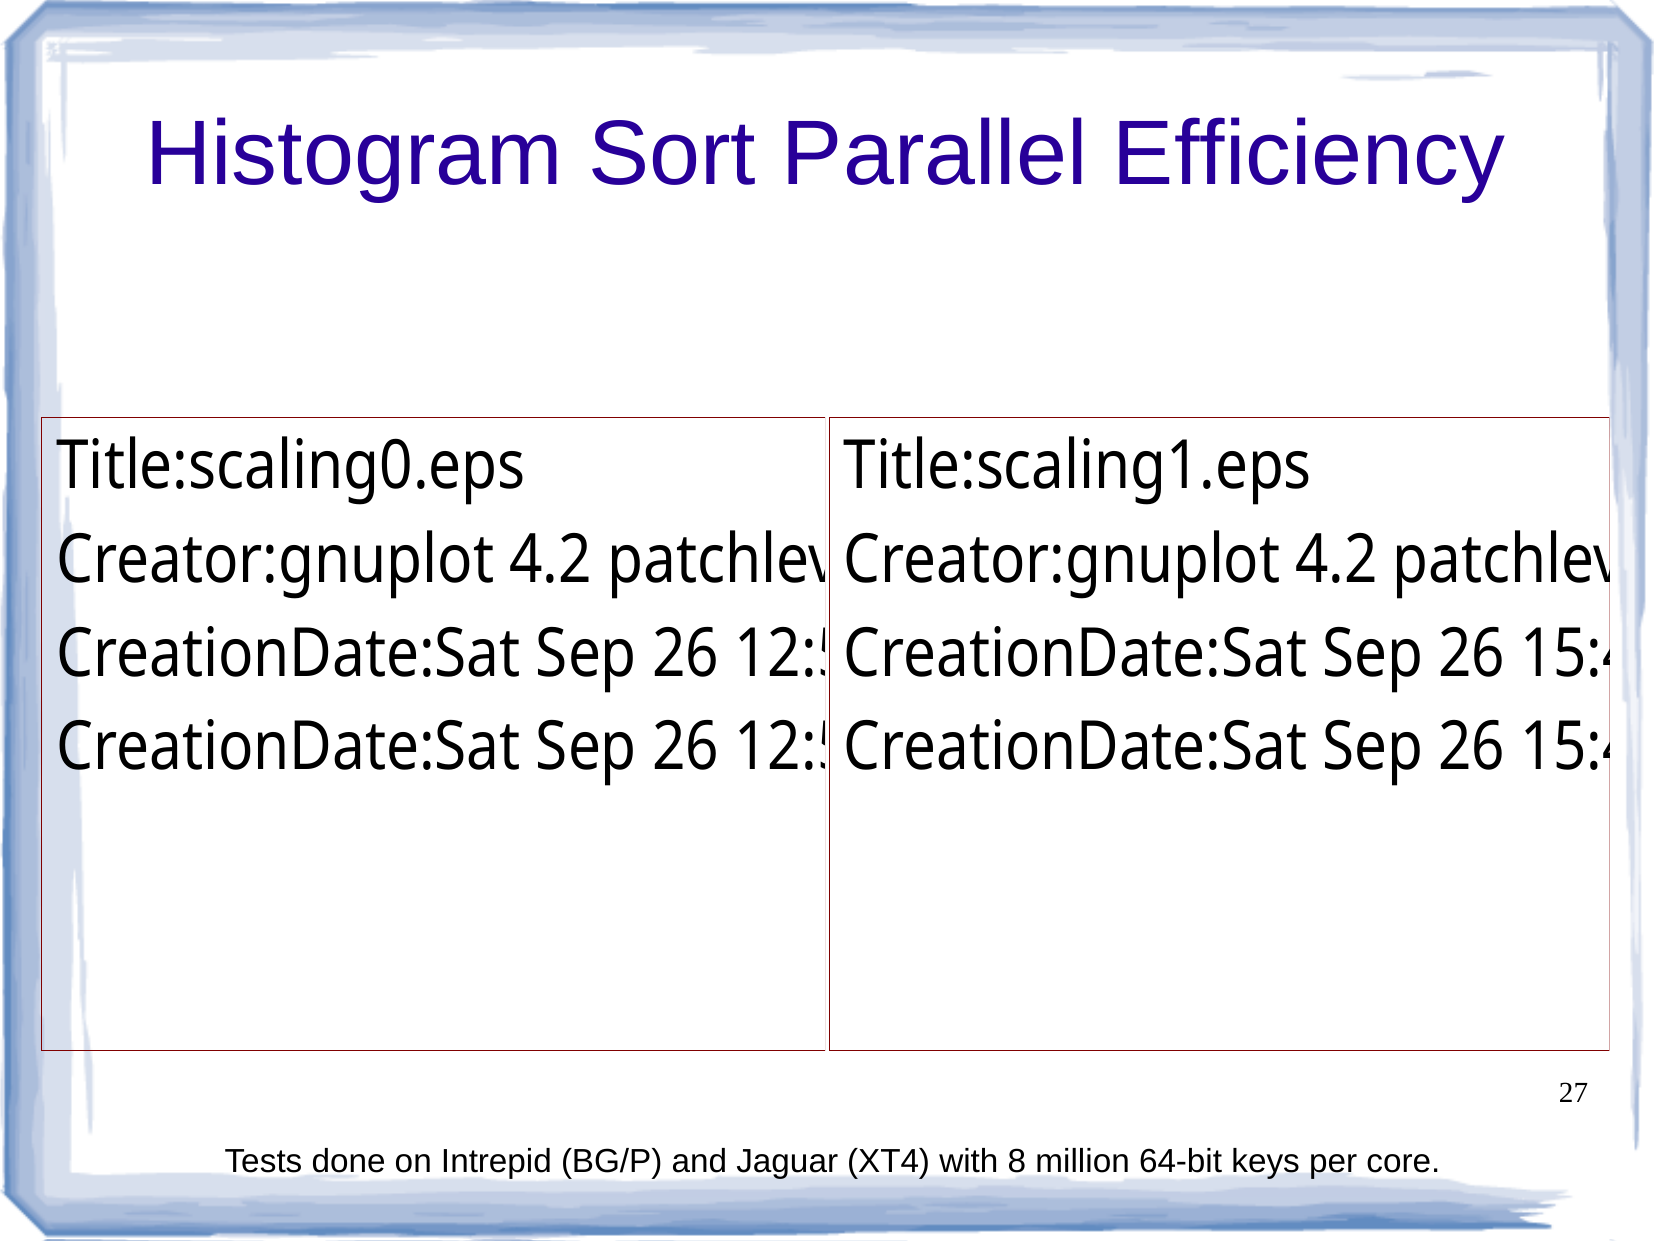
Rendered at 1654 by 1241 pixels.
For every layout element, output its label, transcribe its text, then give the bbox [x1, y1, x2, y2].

text_box Tests done on Intrepid (BG/P) and Jaguar (XT4) with 8 million 64-bit keys per core. [209, 1135, 1457, 1188]
title Histogram Sort Parallel Efficiency [82, 49, 1571, 257]
picture [0, 0, 1654, 1241]
